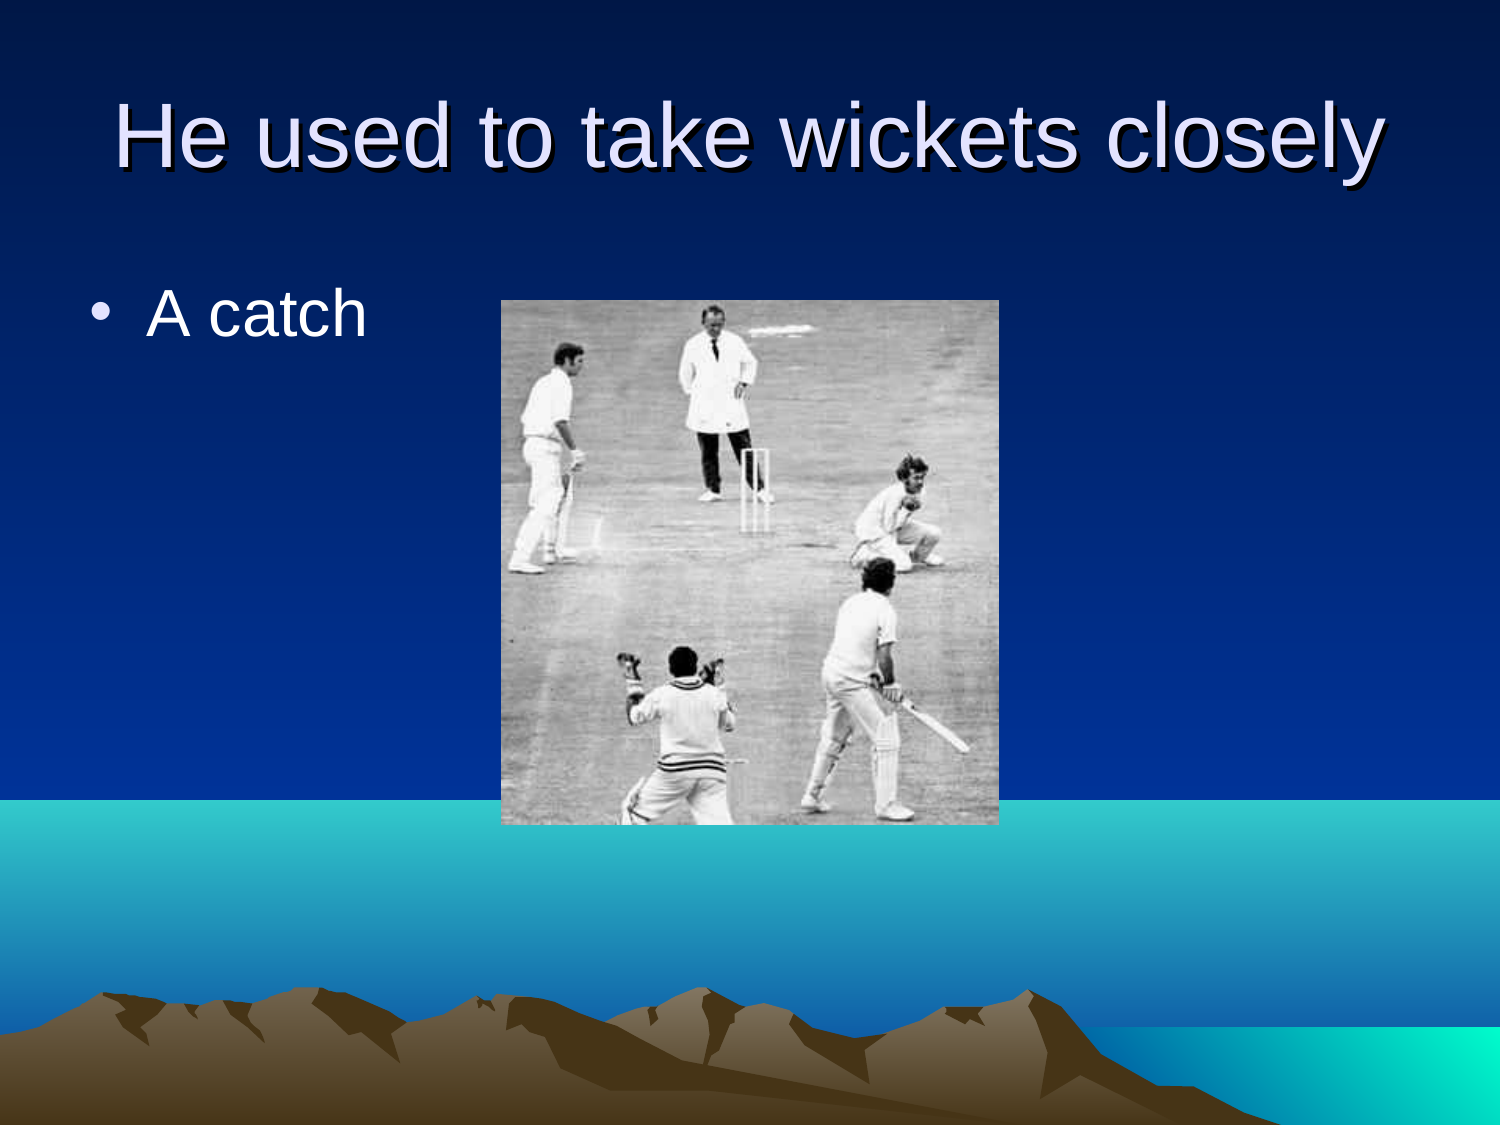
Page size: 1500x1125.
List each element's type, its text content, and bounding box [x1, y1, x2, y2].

list A catch [75, 262, 1426, 1001]
title He used to take wickets closely [75, 37, 1426, 225]
picture [501, 300, 999, 825]
